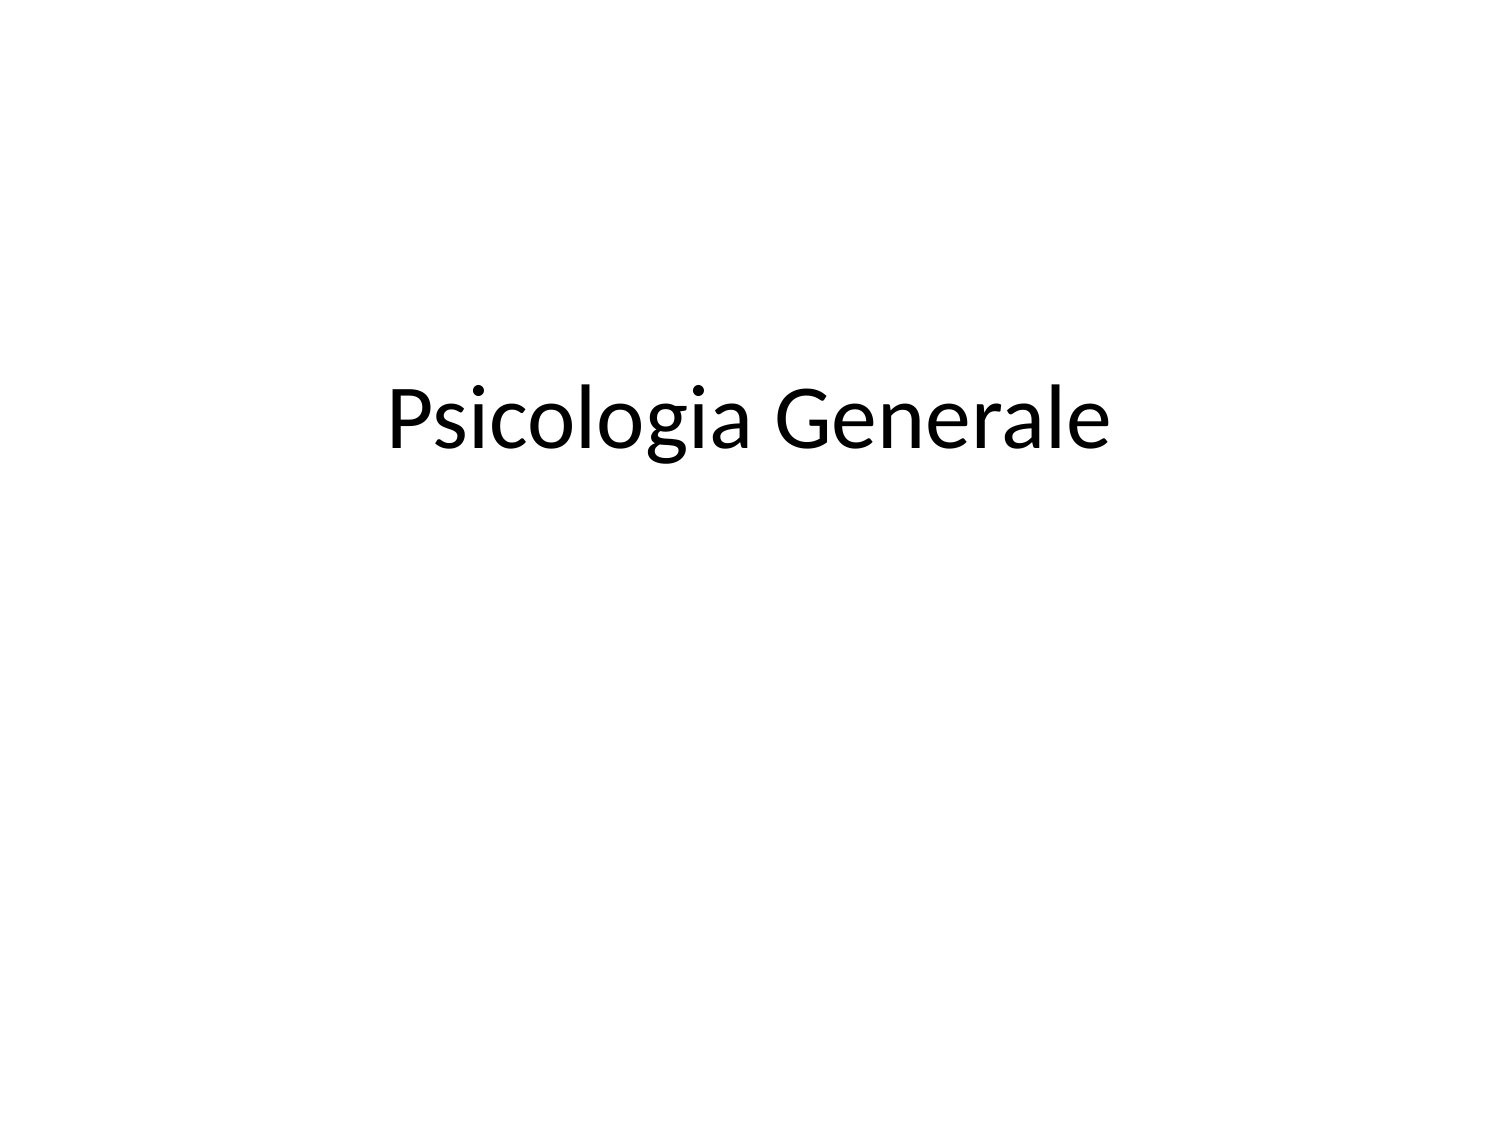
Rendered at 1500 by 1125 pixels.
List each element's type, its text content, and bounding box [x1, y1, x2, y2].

title Psicologia Generale [112, 349, 1388, 591]
